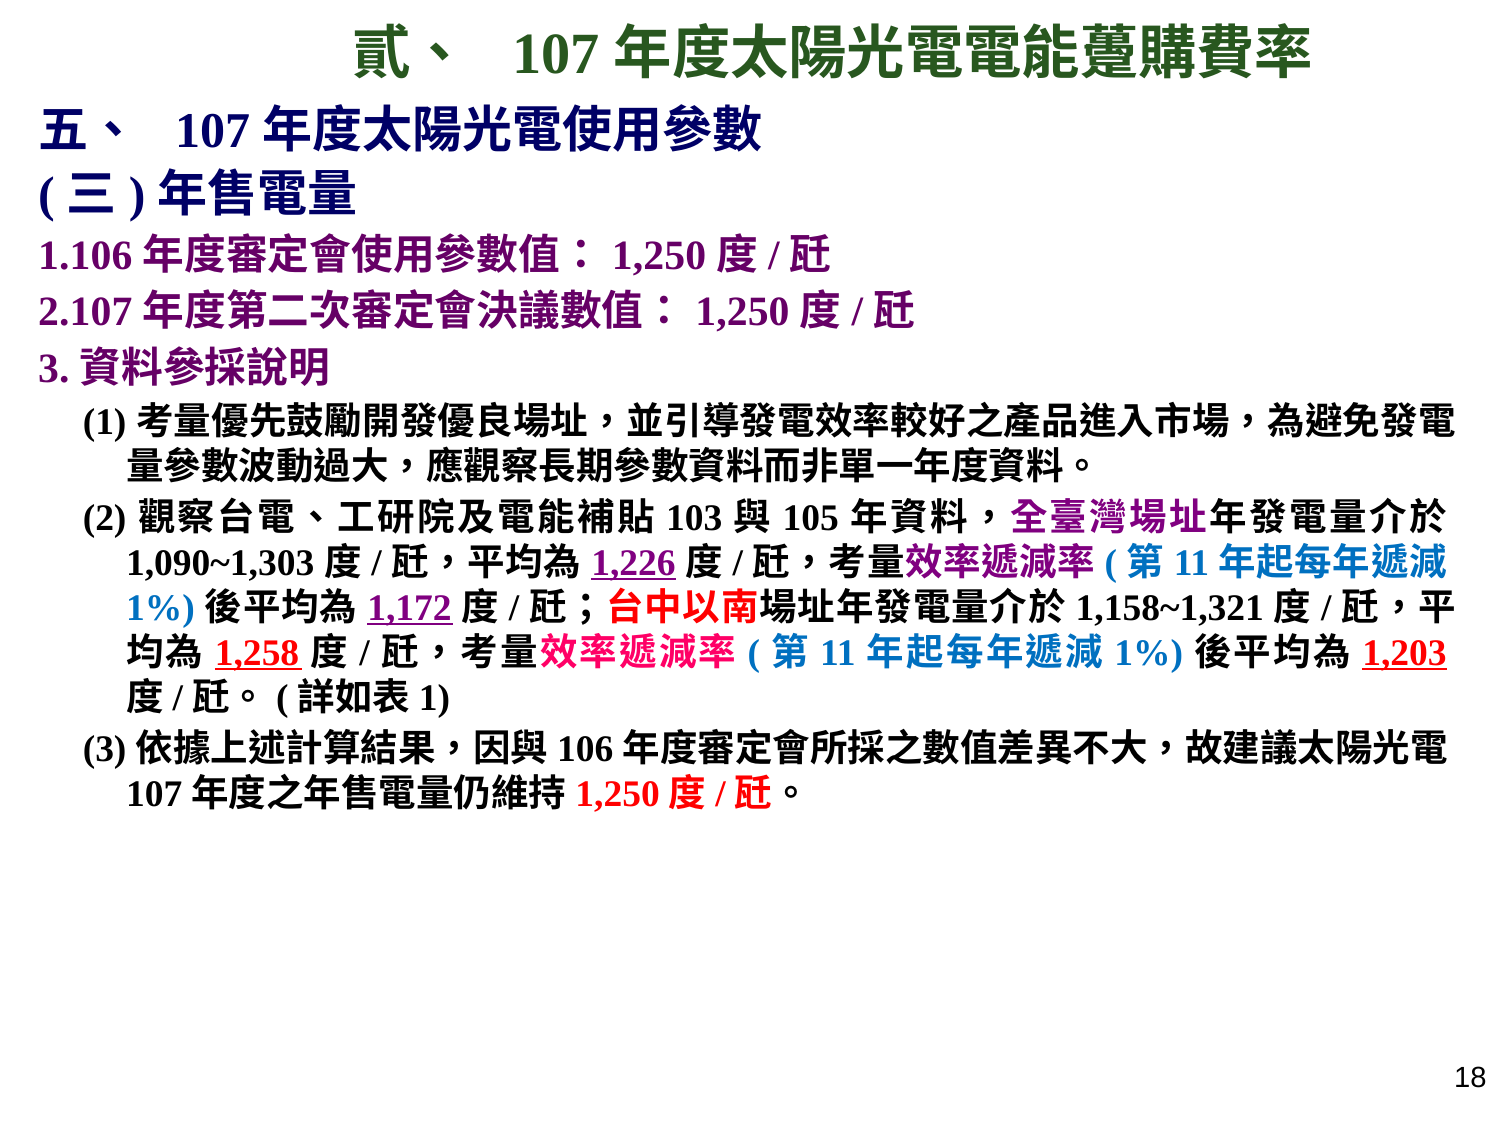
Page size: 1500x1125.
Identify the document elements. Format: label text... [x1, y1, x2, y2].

text_box 五、 107年度太陽光電使用參數 (三)年售電量 1.106年度審定會使用參數值：1,250度/瓩 2.107年度第二次審定會決議數值：1,250度/瓩 3.資料參採說明 (1)考量優先鼓勵開發優良場址，並引導發電效率較好之產品進入市場，為避免發電量參數波動過大，應觀察長期參數資料而非單一年度資料。 (2)觀察台電、工研院及電能補貼103與105年資料，全臺灣場址年發電量介於1,090~1,303度/瓩，平均為1,226度/瓩，考量效率遞減率(第11年起每年遞減1%)後平均為1,172度/瓩；台中以南場址年發電量介於1,158~1,321度/瓩，平均為1,258度/瓩，考量效率遞減率(第11年起每年遞減1%)後平均為1,203度/瓩。(詳如表1) (3)依據上述計算結果，因與106年度審定會所採之數值差異不大，故建議太陽光電107年度之年售電量仍維持1,250度/瓩。 [23, 90, 1471, 716]
text_box 貳、 107年度太陽光電電能躉購費率 [159, 7, 1500, 79]
slide_number <編號> [1151, 1051, 1500, 1125]
